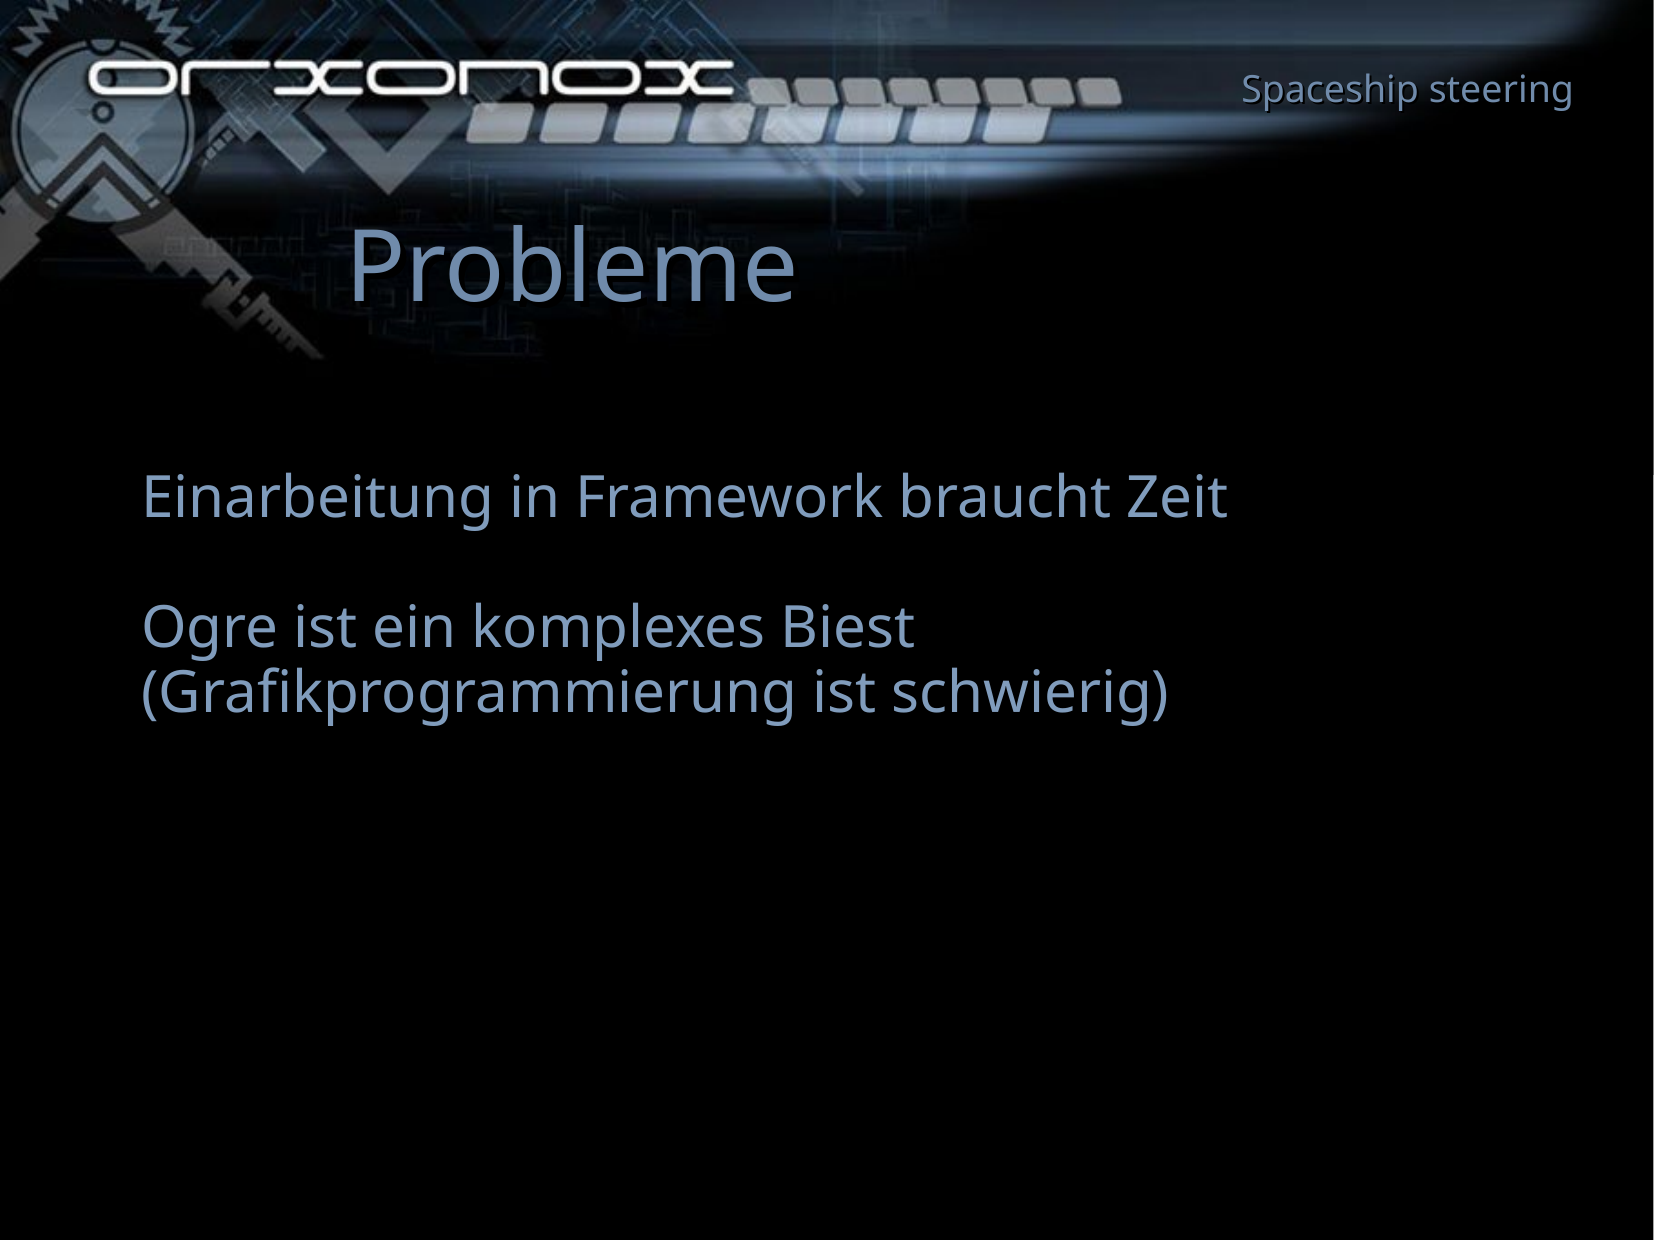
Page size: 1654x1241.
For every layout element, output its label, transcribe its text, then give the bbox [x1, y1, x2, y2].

text_box Einarbeitung in Framework braucht Zeit Ogre ist ein komplexes Biest (Grafikprogrammierung ist schwierig) [126, 457, 1515, 734]
text_box Spaceship steering [1226, 57, 1600, 133]
picture [0, 0, 1654, 475]
text_box Probleme [330, 194, 1306, 346]
